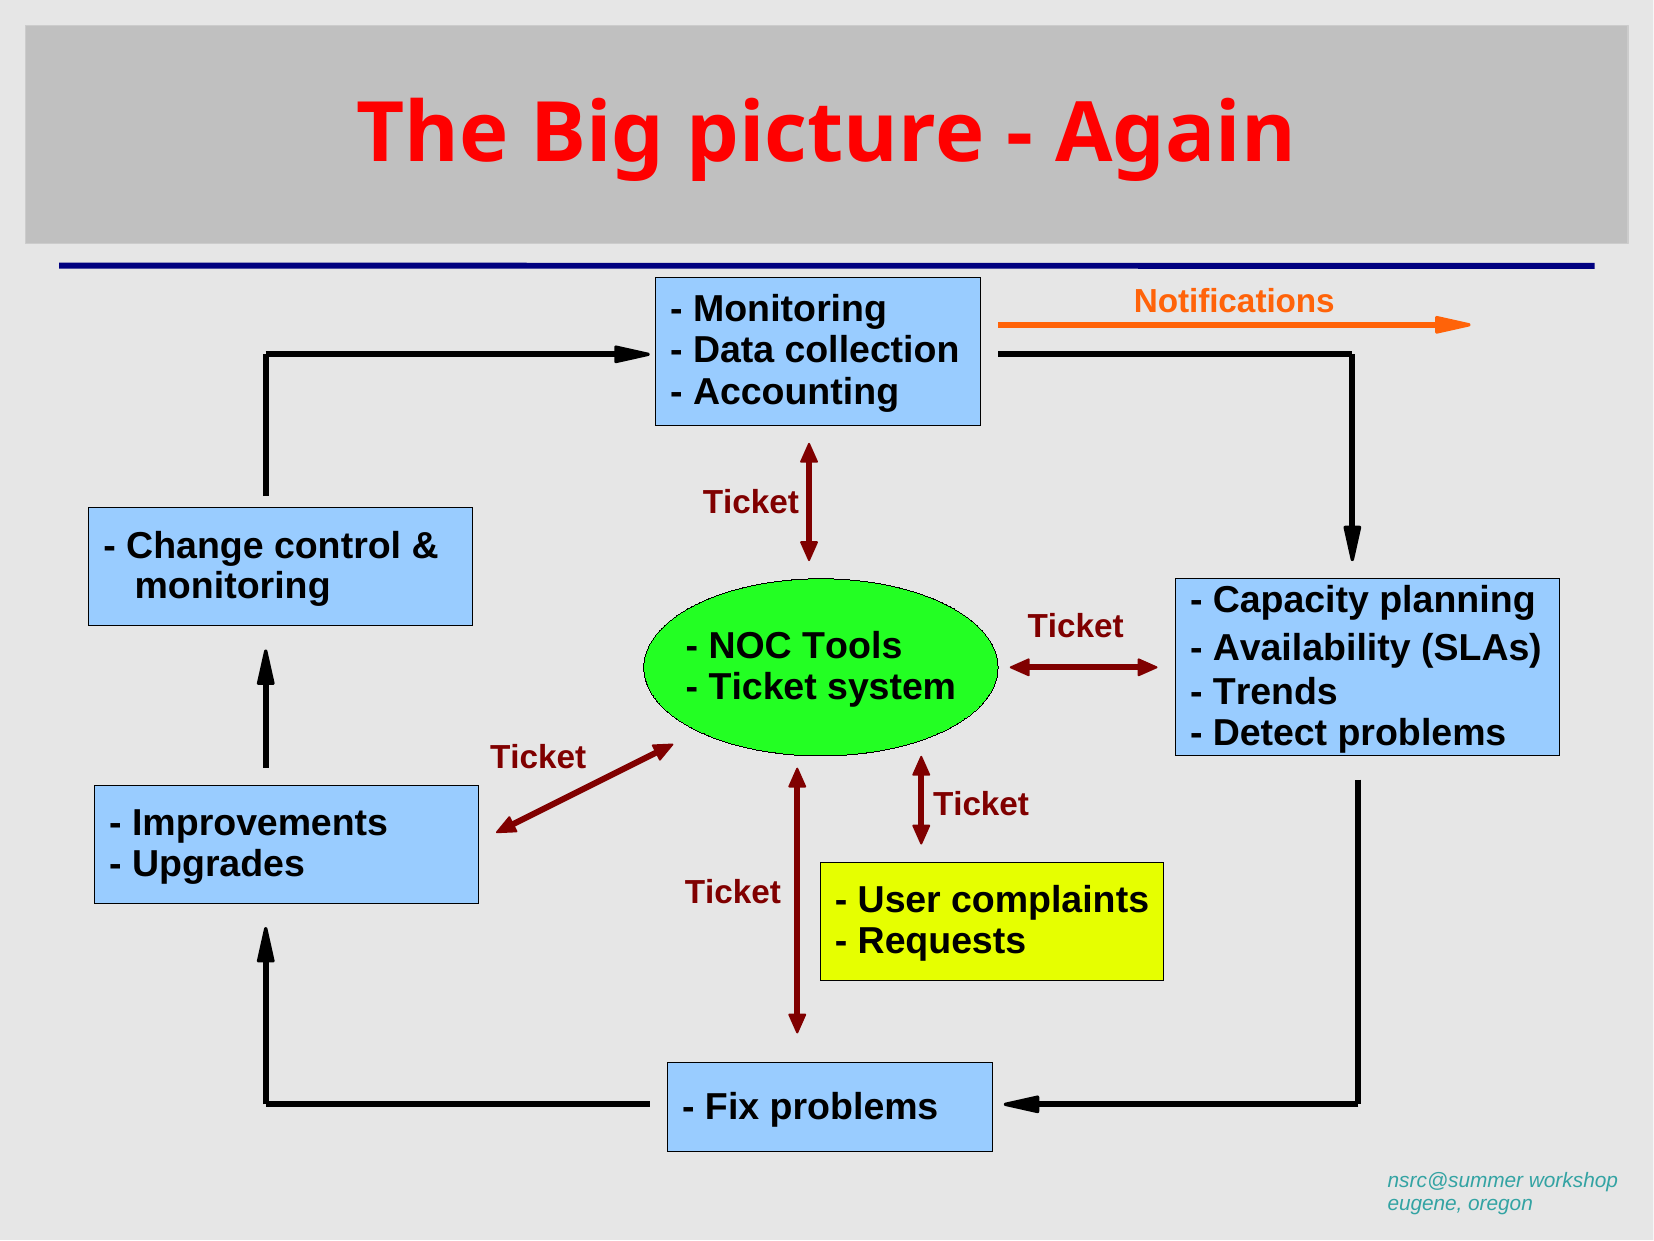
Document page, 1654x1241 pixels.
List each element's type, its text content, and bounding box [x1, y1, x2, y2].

text_box Ticket [915, 774, 1063, 833]
text_box Ticket [667, 862, 815, 921]
text_box Ticket [1009, 596, 1158, 655]
text_box - Change control & monitoring [88, 507, 473, 626]
text_box - Improvements - Upgrades [94, 785, 479, 904]
title The Big picture - Again [121, 47, 1532, 211]
text_box - Fix problems [667, 1062, 993, 1152]
text_box Notifications [1116, 271, 1353, 330]
text_box - Capacity planning - Availability (SLAs)‏ - Trends - Detect problems [1175, 578, 1560, 756]
text_box - User complaints - Requests [820, 862, 1164, 981]
text_box Ticket [685, 472, 833, 531]
text_box - Monitoring - Data collection - Accounting [655, 277, 981, 426]
text_box - NOC Tools - Ticket system [643, 578, 999, 756]
text_box Ticket [472, 727, 621, 786]
